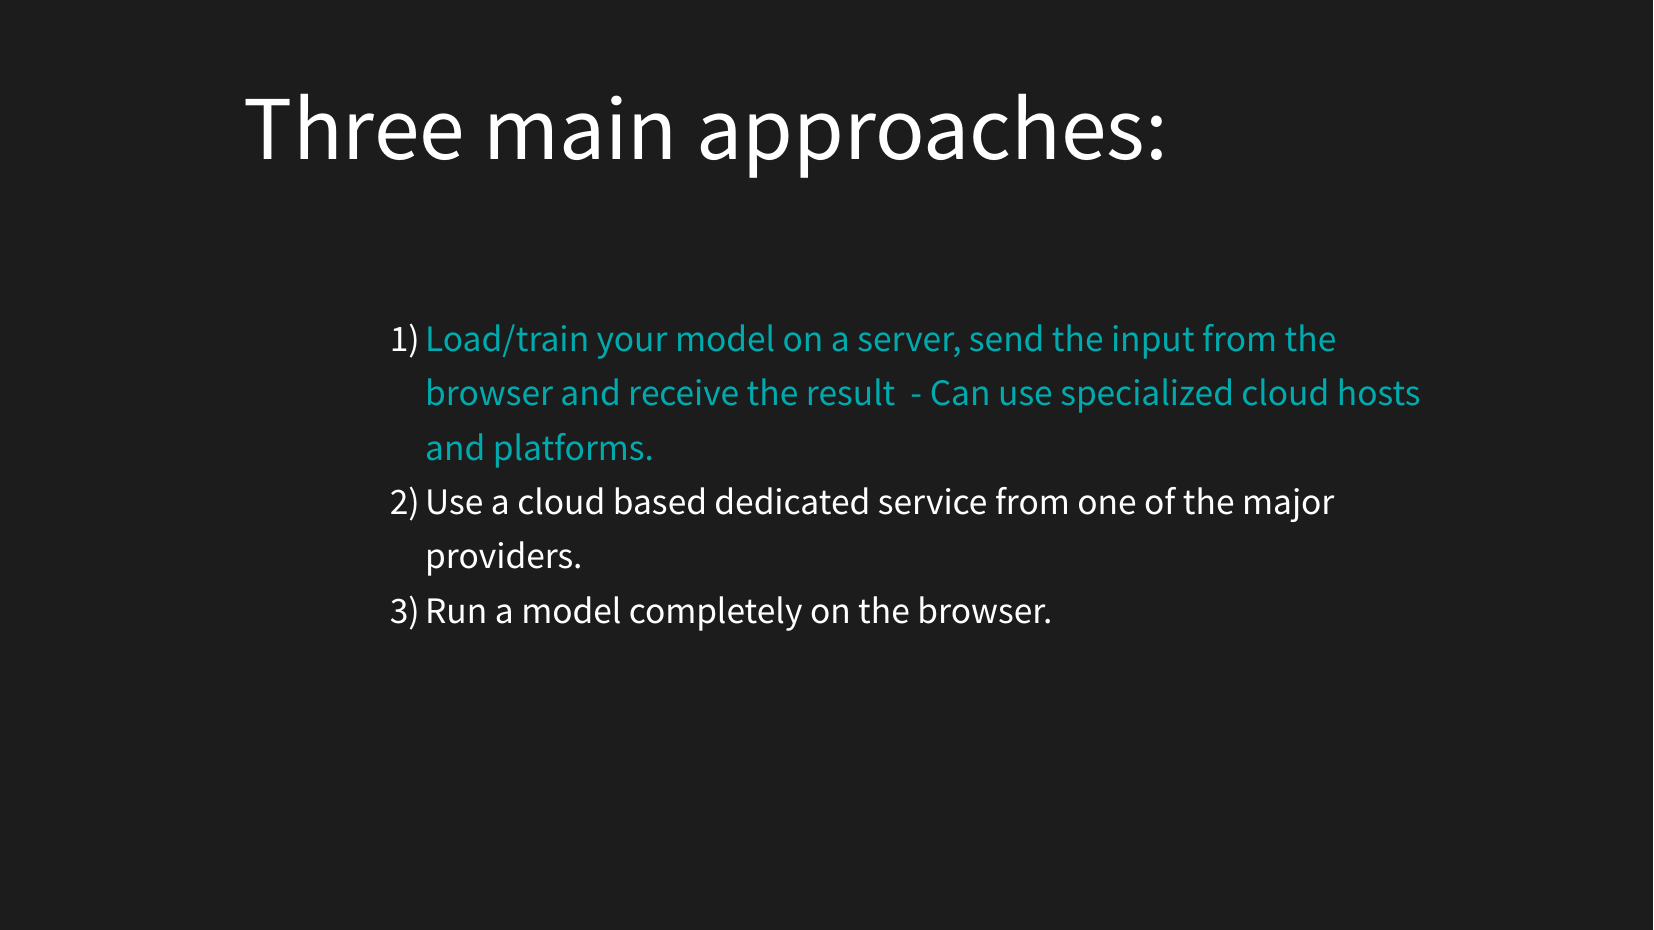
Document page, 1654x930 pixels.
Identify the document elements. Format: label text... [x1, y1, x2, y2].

text_box Load/train your model on a server, send the input from the browser and receive the result - Can use specialized cloud hosts and platforms. Use a cloud based dedicated service from one of the major providers. Run a model completely on the browser. [375, 300, 1456, 642]
title Three main approaches: [0, 0, 1534, 301]
